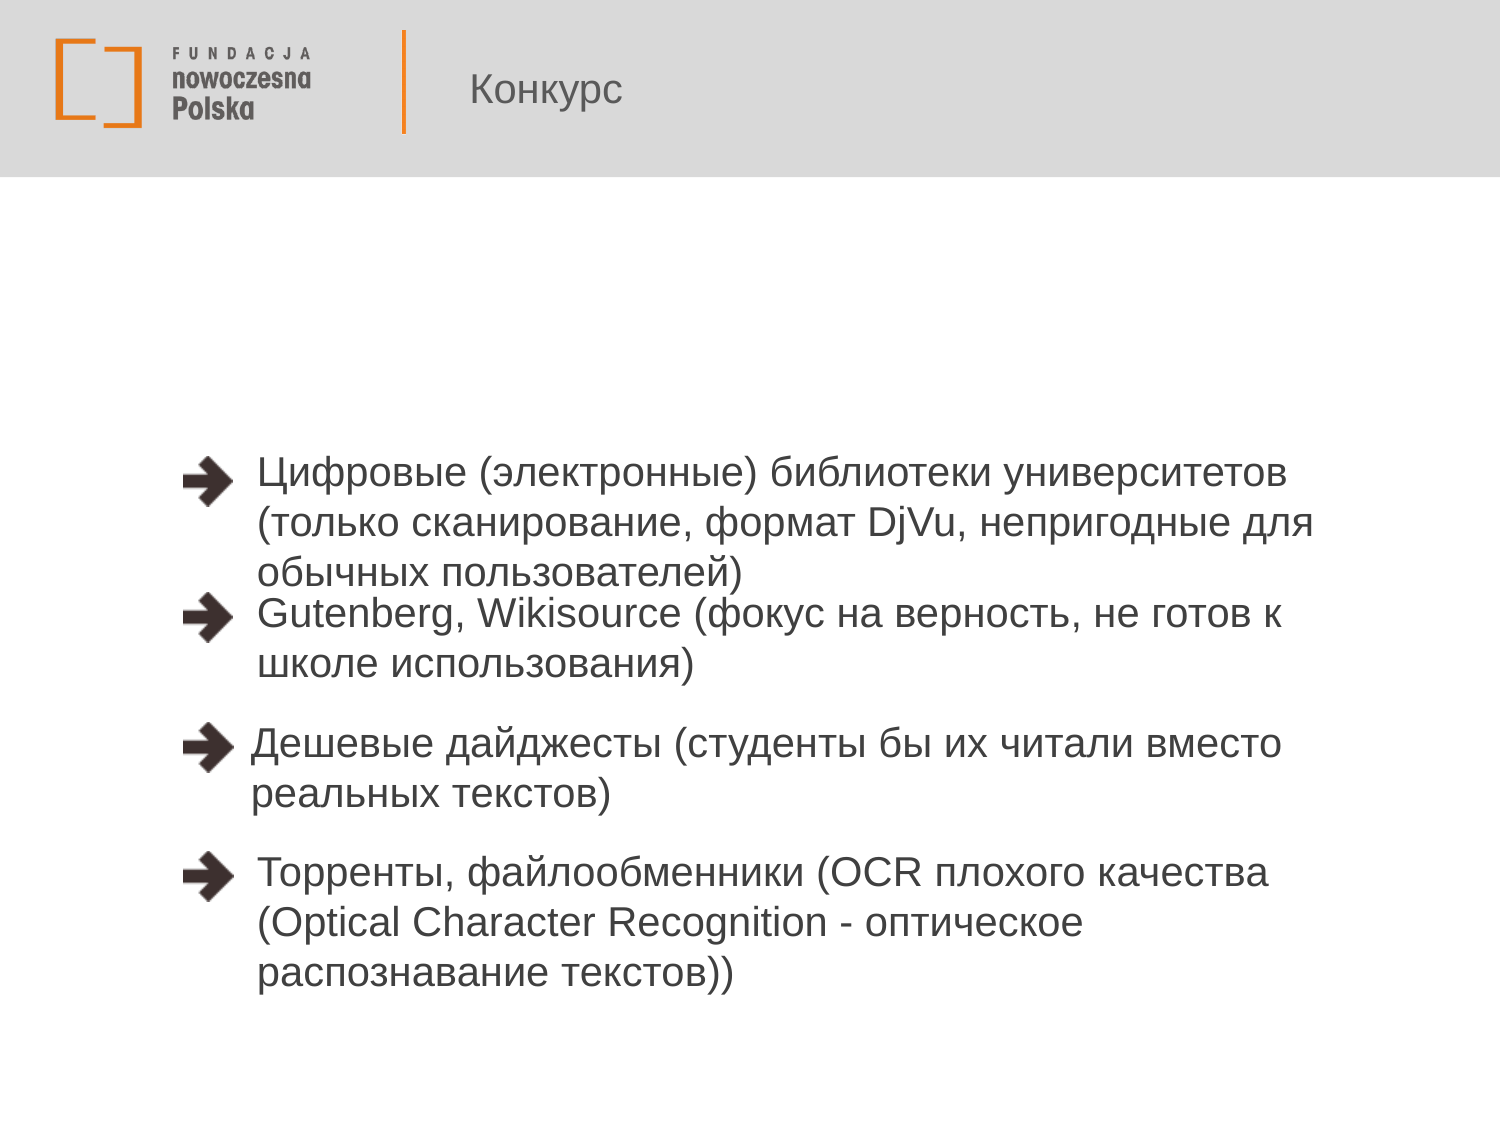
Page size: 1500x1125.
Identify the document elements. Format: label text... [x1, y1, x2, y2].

picture [183, 722, 234, 773]
text_box [0, 0, 1500, 178]
text_box Gutenberg, Wikisource (фокус на верность, не готов к школе использования) [242, 578, 1329, 694]
text_box Конкурс [454, 54, 1046, 120]
text_box Цифровые (электронные) библиотеки университетов (только сканирование, формат DjVu, непригодные для обычных пользователей) [242, 437, 1376, 603]
text_box Дешевые дайджесты (студенты бы их читали вместо реальных текстов) [236, 708, 1323, 824]
picture [183, 592, 233, 643]
picture [53, 30, 313, 140]
picture [183, 851, 234, 902]
picture [395, 30, 422, 145]
picture [183, 456, 233, 507]
text_box Торренты, файлообменники (OCR плохого качества (Optical Character Recognition - оптическое распознавание текстов)) [242, 837, 1376, 1003]
